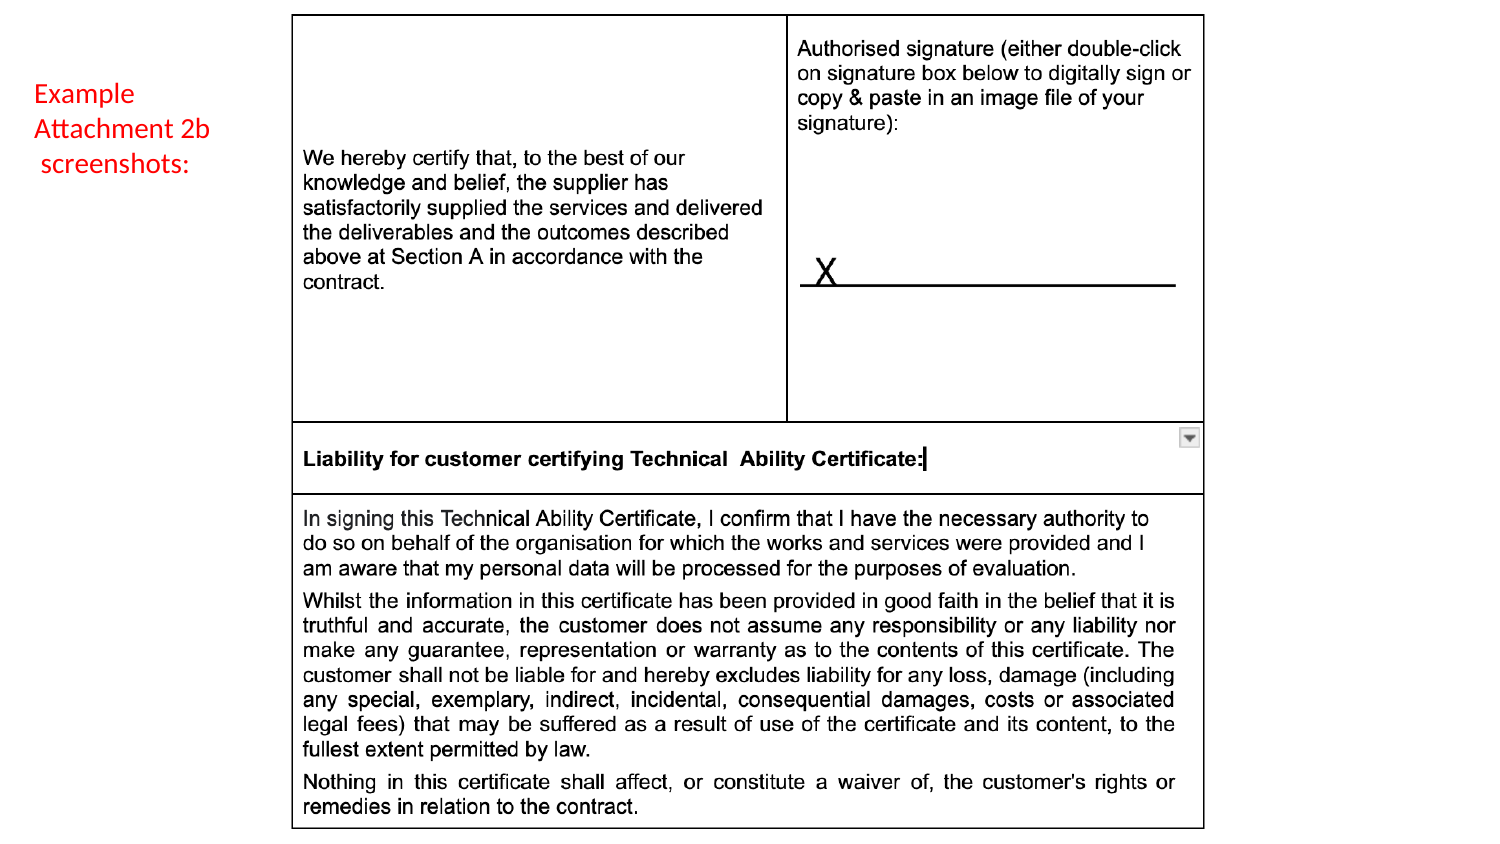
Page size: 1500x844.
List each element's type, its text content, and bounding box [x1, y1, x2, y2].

text_box Example Attachment 2b screenshots: [18, 59, 232, 182]
picture [0, 0, 1488, 844]
